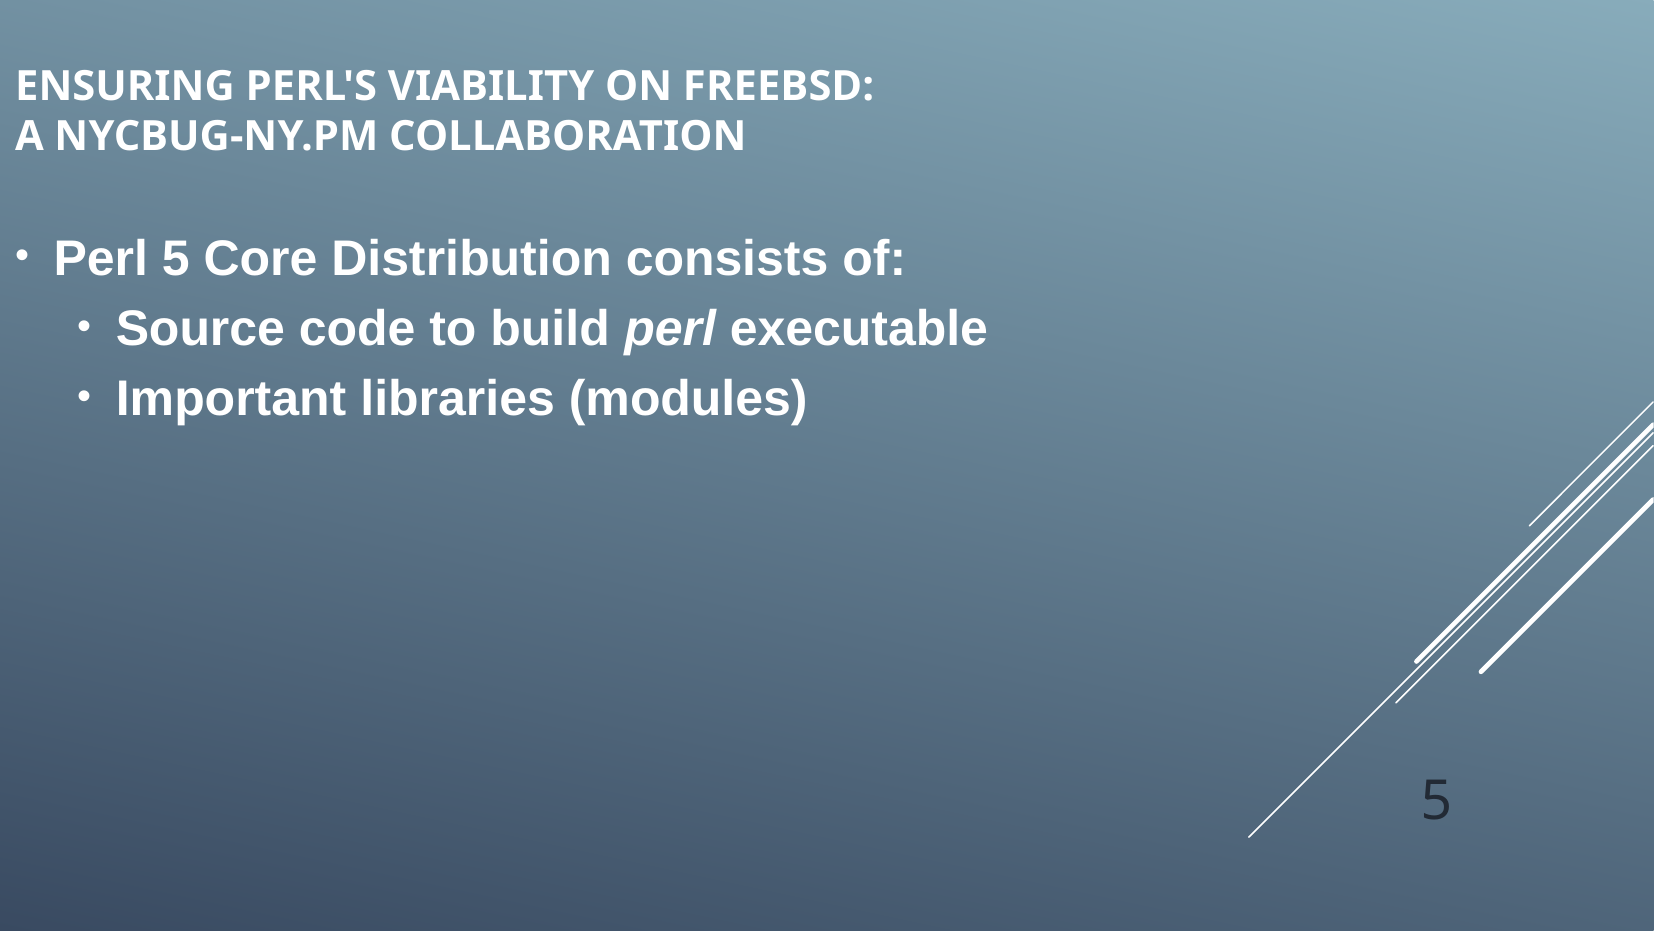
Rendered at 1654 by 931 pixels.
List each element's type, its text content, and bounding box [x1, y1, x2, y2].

subtitle Perl 5 Core Distribution consists of: Source code to build perl executable Important libraries (modules) [0, 217, 1489, 871]
title Ensuring Perl's Viability on FreeBSD: A NYCBUG-NY.PM Collaboration [0, 36, 1148, 180]
